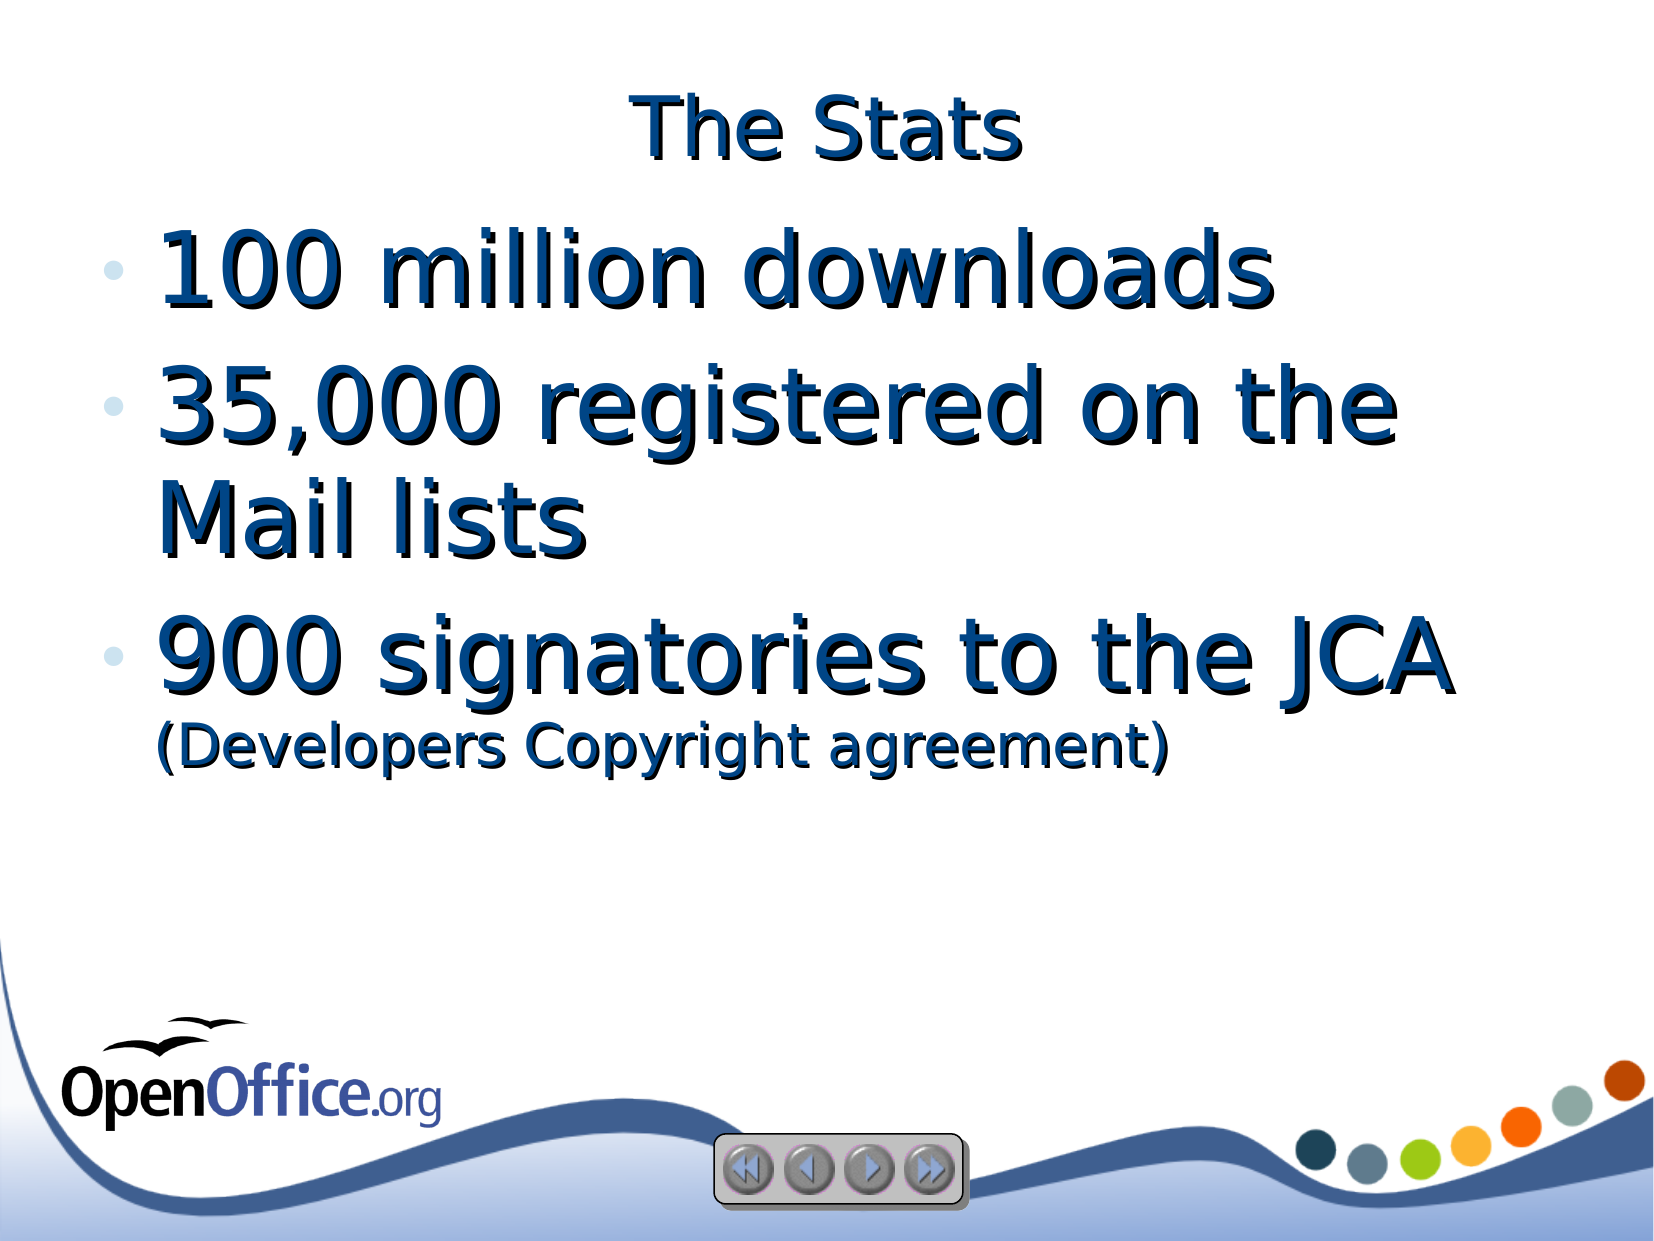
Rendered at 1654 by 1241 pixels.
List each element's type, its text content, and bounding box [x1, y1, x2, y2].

title The Stats [82, 49, 1571, 207]
text_box [714, 1133, 963, 1204]
list 100 million downloads 35,000 registered on the Mail lists 900 signatories to the JCA (Developers Copyright agreement) [82, 212, 1571, 1069]
picture [0, 938, 1654, 1241]
